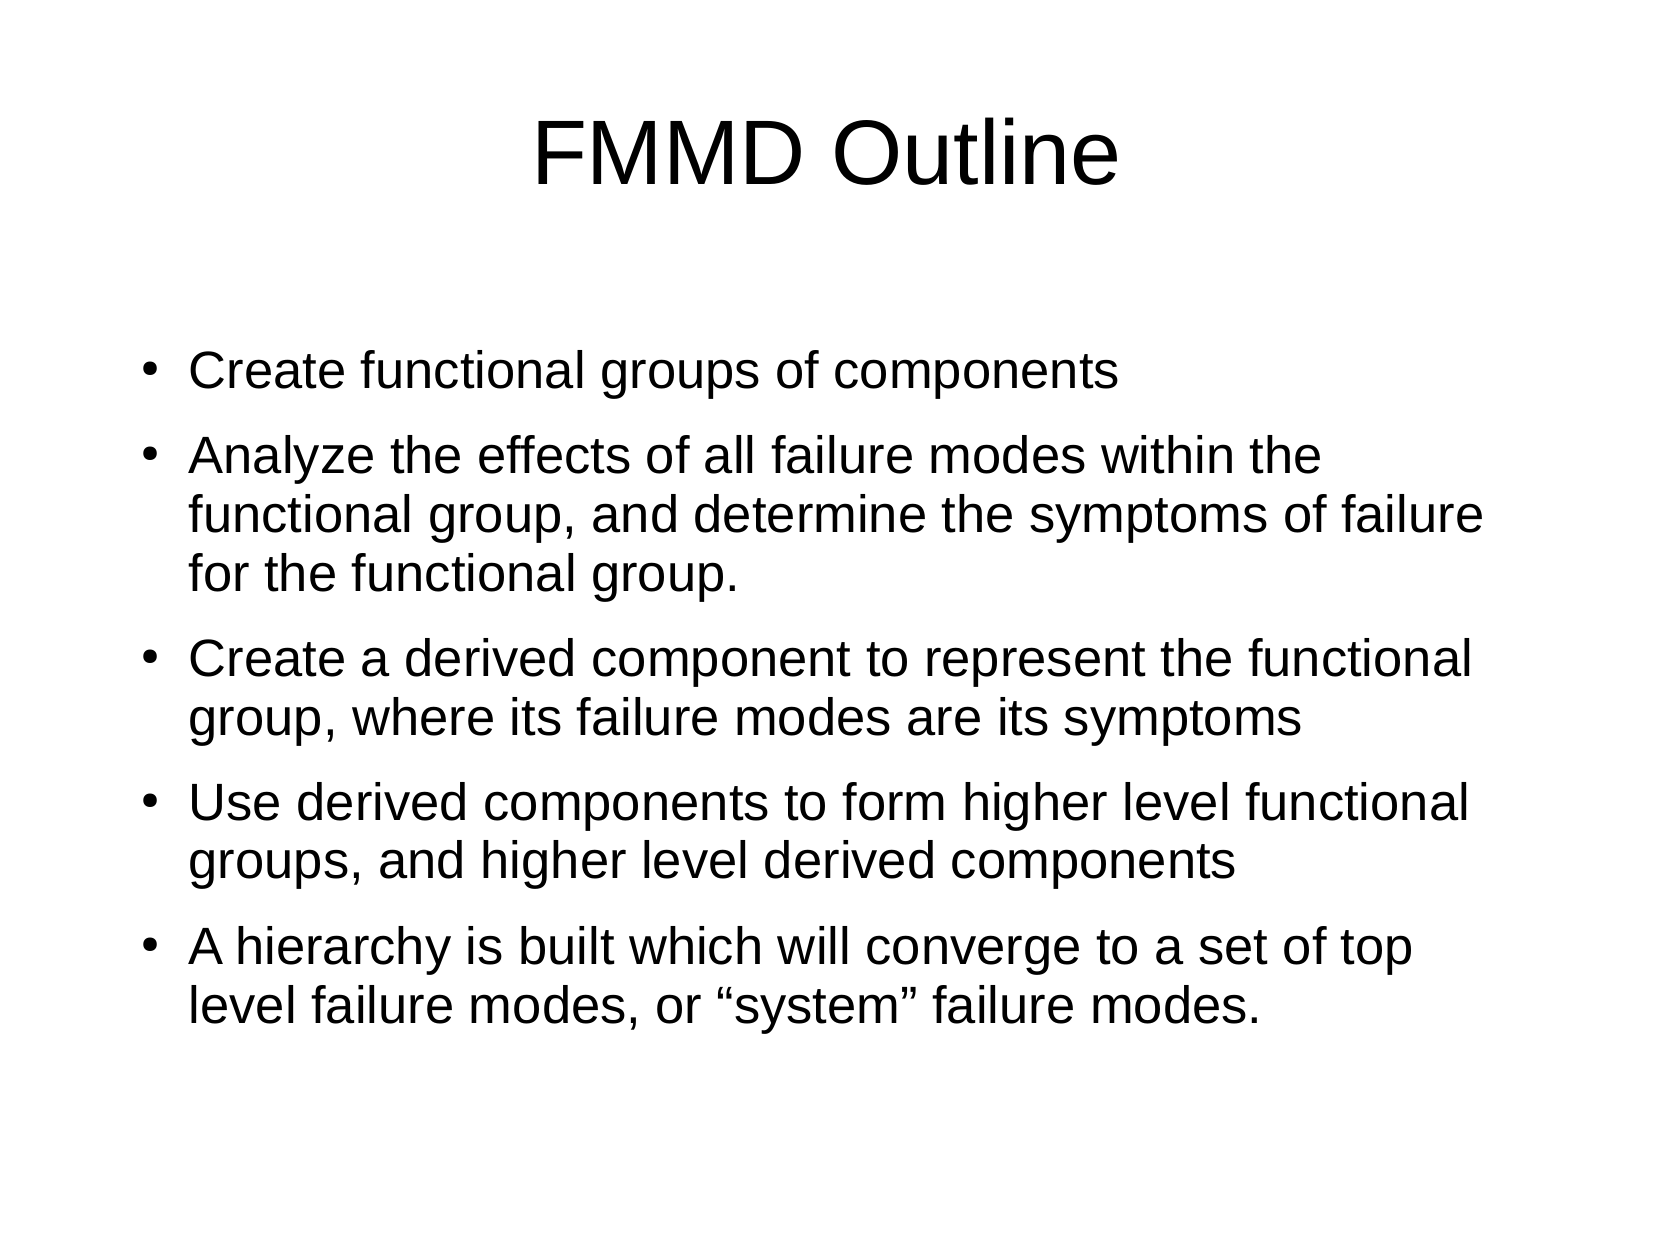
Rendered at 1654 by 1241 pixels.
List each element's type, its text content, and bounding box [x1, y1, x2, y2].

list Create functional groups of components Analyze the effects of all failure modes within the functional group, and determine the symptoms of failure for the functional group. Create a derived component to represent the functional group, where its failure modes are its symptoms Use derived components to form higher level functional groups, and higher level derived components A hierarchy is built which will converge to a set of top level failure modes, or “system” failure modes. [124, 340, 1506, 1123]
title FMMD Outline [82, 49, 1571, 257]
